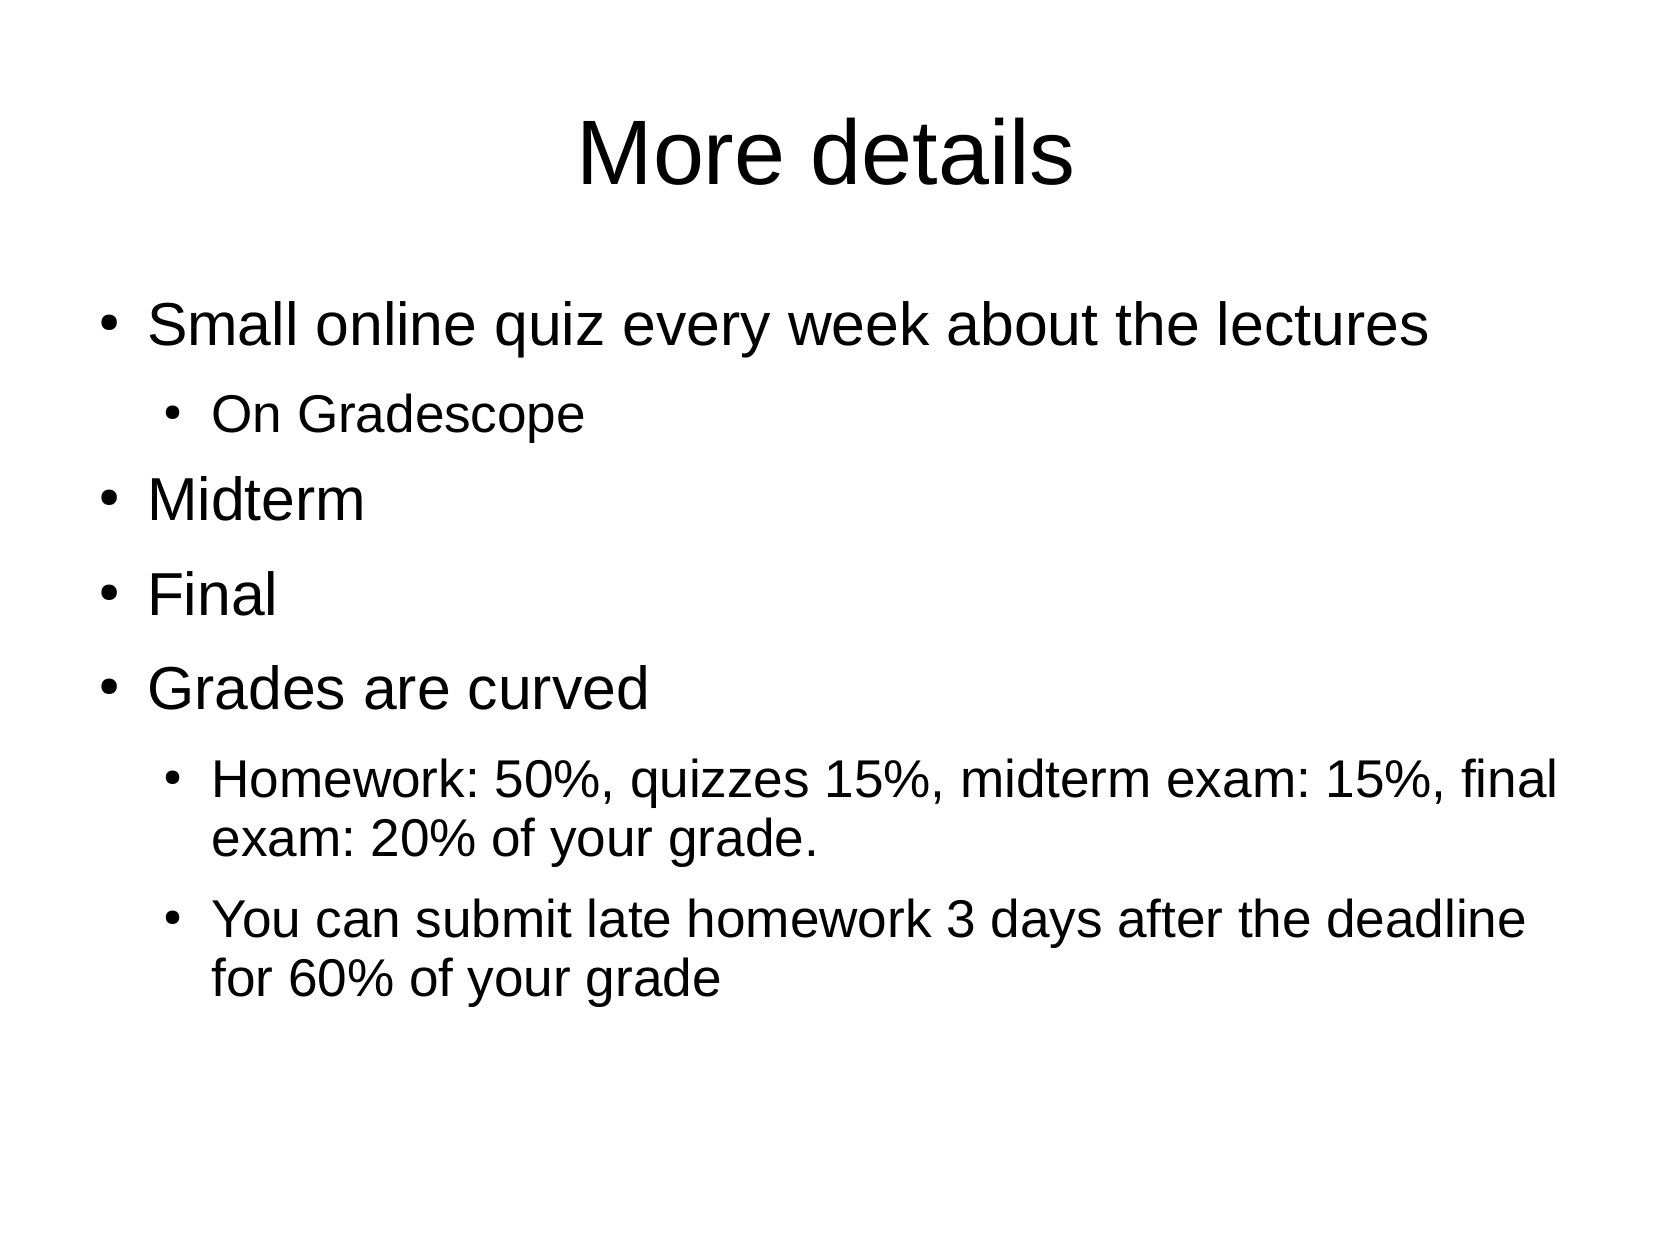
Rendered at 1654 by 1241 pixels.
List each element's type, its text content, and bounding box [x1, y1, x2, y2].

list Small online quiz every week about the lectures On Gradescope Midterm Final Grades are curved Homework: 50%, quizzes 15%, midterm exam: 15%, final exam: 20% of your grade. You can submit late homework 3 days after the deadline for 60% of your grade [82, 290, 1571, 1010]
title More details [82, 49, 1571, 257]
